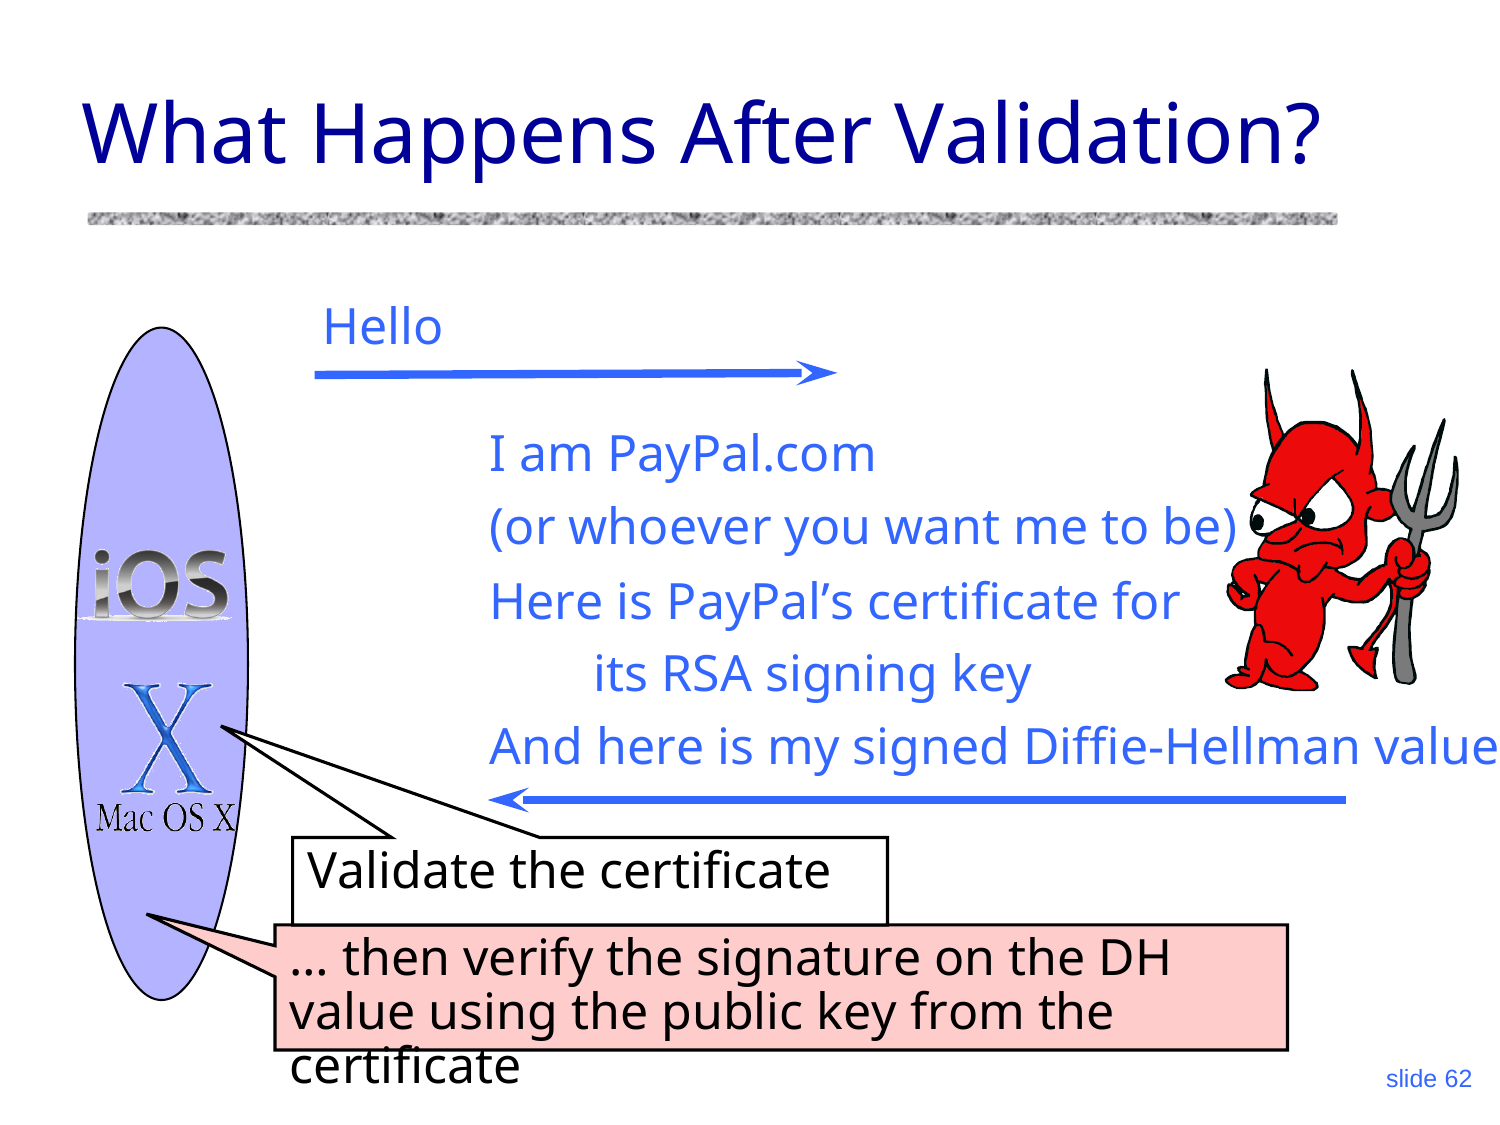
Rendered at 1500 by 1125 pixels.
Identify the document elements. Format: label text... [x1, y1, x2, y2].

picture [87, 675, 238, 836]
picture [87, 212, 1338, 226]
text_box [82, 327, 241, 524]
text_box [87, 836, 236, 1001]
picture [1224, 368, 1459, 692]
picture [62, 524, 248, 647]
text_box slide <number> [1174, 1025, 1488, 1101]
text_box Validate the certificate [220, 726, 888, 925]
text_box … then verify the signature on the DH value using the public key from the certificate [146, 914, 1288, 1051]
text_box Hello [307, 286, 459, 363]
text_box Here is PayPal’s certificate for its RSA signing key And here is my signed Diffie-Hellman value [474, 561, 1500, 783]
text_box [75, 647, 248, 835]
text_box [238, 738, 246, 821]
text_box I am PayPal.com (or whoever you want me to be) [474, 414, 1253, 562]
title What Happens After Validation? [66, 37, 1342, 188]
